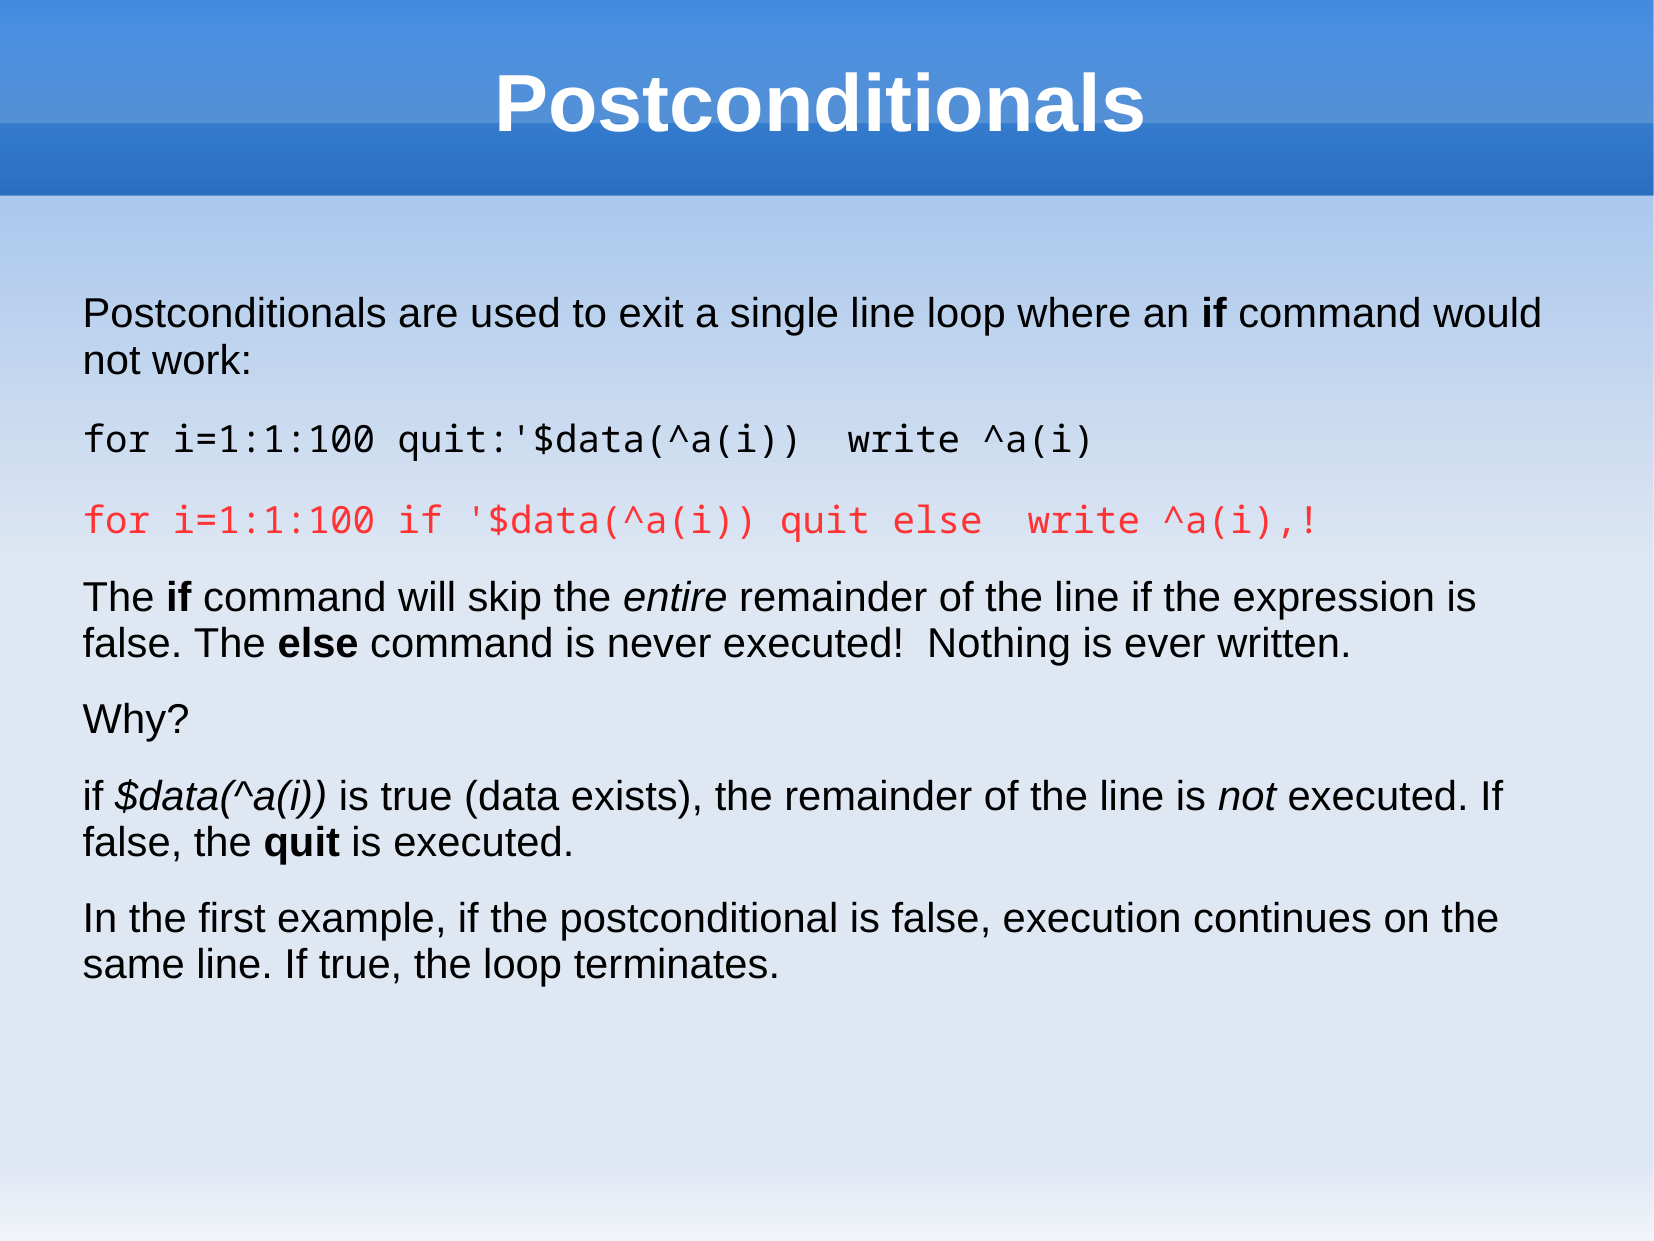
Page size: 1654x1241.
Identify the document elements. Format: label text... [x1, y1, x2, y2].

picture [0, 0, 1654, 1241]
list Postconditionals are used to exit a single line loop where an if command would not work: for i=1:1:100 quit:'$data(^a(i)) write ^a(i) for i=1:1:100 if '$data(^a(i)) quit else write ^a(i),! The if command will skip the entire remainder of the line if the expression is false. The else command is never executed! Nothing is ever written. Why? if $data(^a(i)) is true (data exists), the remainder of the line is not executed. If false, the quit is executed. In the first example, if the postconditional is false, execution continues on the same line. If true, the loop terminates. [82, 290, 1571, 1109]
title Postconditionals [76, 0, 1565, 208]
